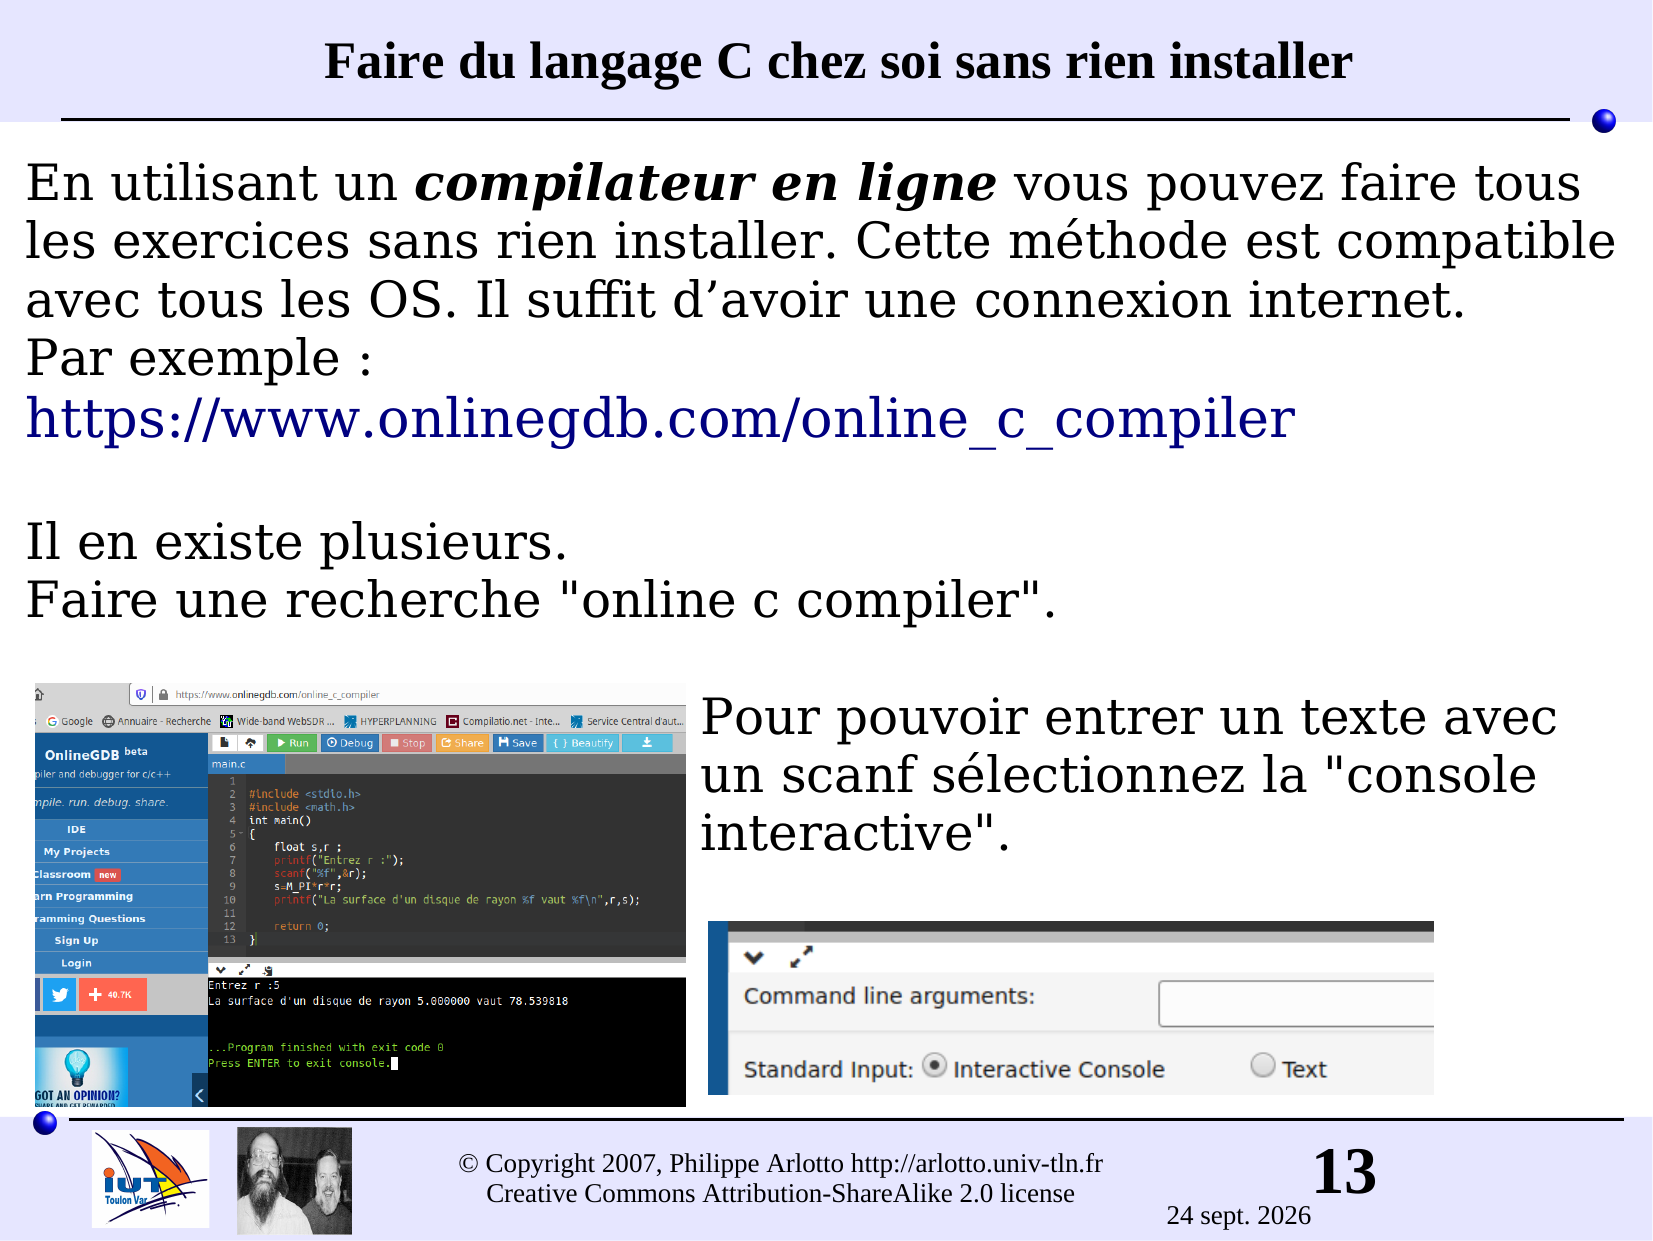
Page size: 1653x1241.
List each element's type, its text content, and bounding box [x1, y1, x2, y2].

picture [35, 683, 686, 1107]
title Faire du langage C chez soi sans rien installer [95, 14, 1585, 107]
picture [708, 921, 1434, 1095]
text_box En utilisant un compilateur en ligne vous pouvez faire tous les exercices sans rien installer. Cette méthode est compatible avec tous les OS. Il suffit d’avoir une connexion internet. Par exemple : https://www.onlinegdb.com/online_c_compiler Il en existe plusieurs. Faire une recherche "online c compiler". Pour pouvoir entrer un texte avec un scanf sélectionnez la "console interactive". [25, 153, 1642, 1241]
